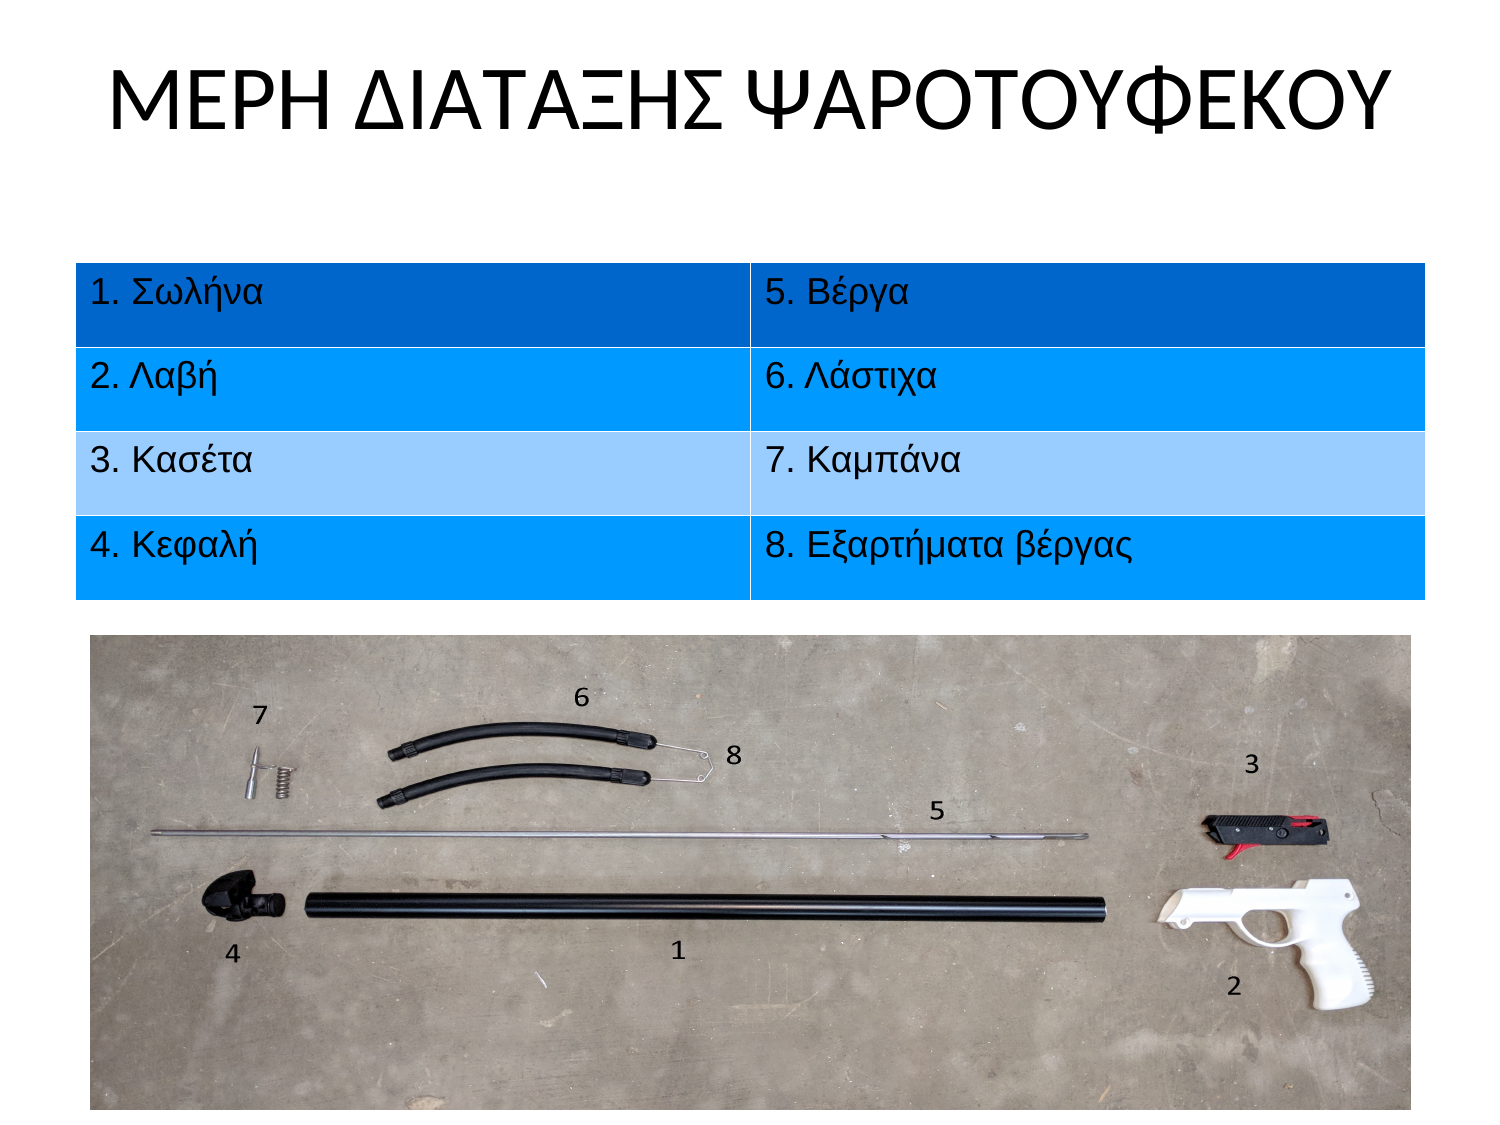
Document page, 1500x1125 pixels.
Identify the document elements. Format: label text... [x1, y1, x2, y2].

table_cell 3. Κασέτα [76, 432, 750, 515]
table_cell 4. Κεφαλή [76, 516, 750, 600]
table_header 5. Βέργα [751, 263, 1425, 347]
table_cell 8. Εξαρτήματα βέργας [751, 516, 1425, 600]
table_cell 2. Λαβή [76, 348, 750, 431]
picture [90, 635, 1411, 1111]
title ΜΕΡΗ ΔΙΑΤΑΞΗΣ ΨΑΡΟΤΟΥΦΕΚΟΥ [75, 29, 1426, 156]
table_cell 6. Λάστιχα [751, 348, 1425, 431]
table_cell 7. Καμπάνα [751, 432, 1425, 515]
table_header 1. Σωλήνα [76, 263, 750, 347]
